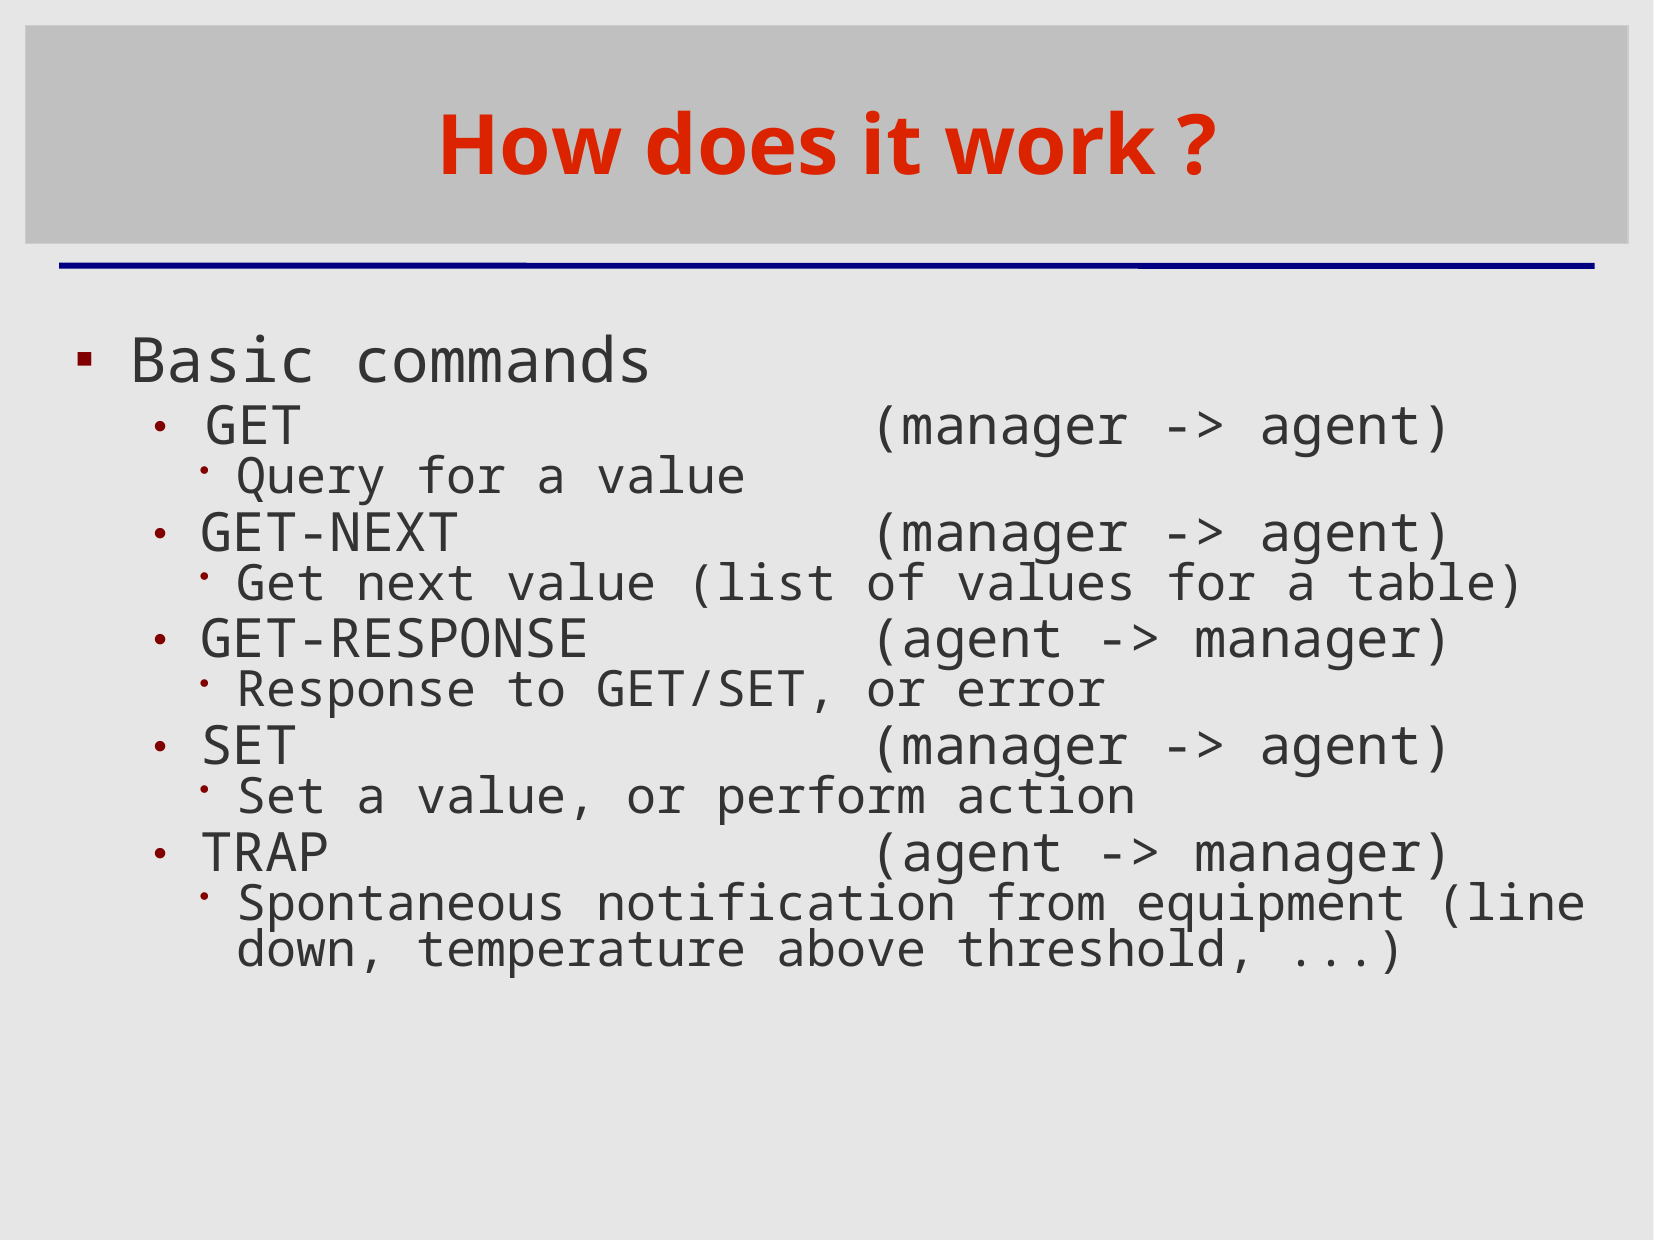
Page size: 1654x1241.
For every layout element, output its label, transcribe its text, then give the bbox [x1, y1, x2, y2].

title How does it work ? [121, 46, 1534, 253]
list Basic commands GET (manager -> agent) Query for a value GET-NEXT (manager -> agent) Get next value (list of values for a table) GET-RESPONSE (agent -> manager) Response to GET/SET, or error SET (manager -> agent) Set a value, or perform action TRAP (agent -> manager) Spontaneous notification from equipment (line down, temperature above threshold, ...) [59, 322, 1594, 1132]
